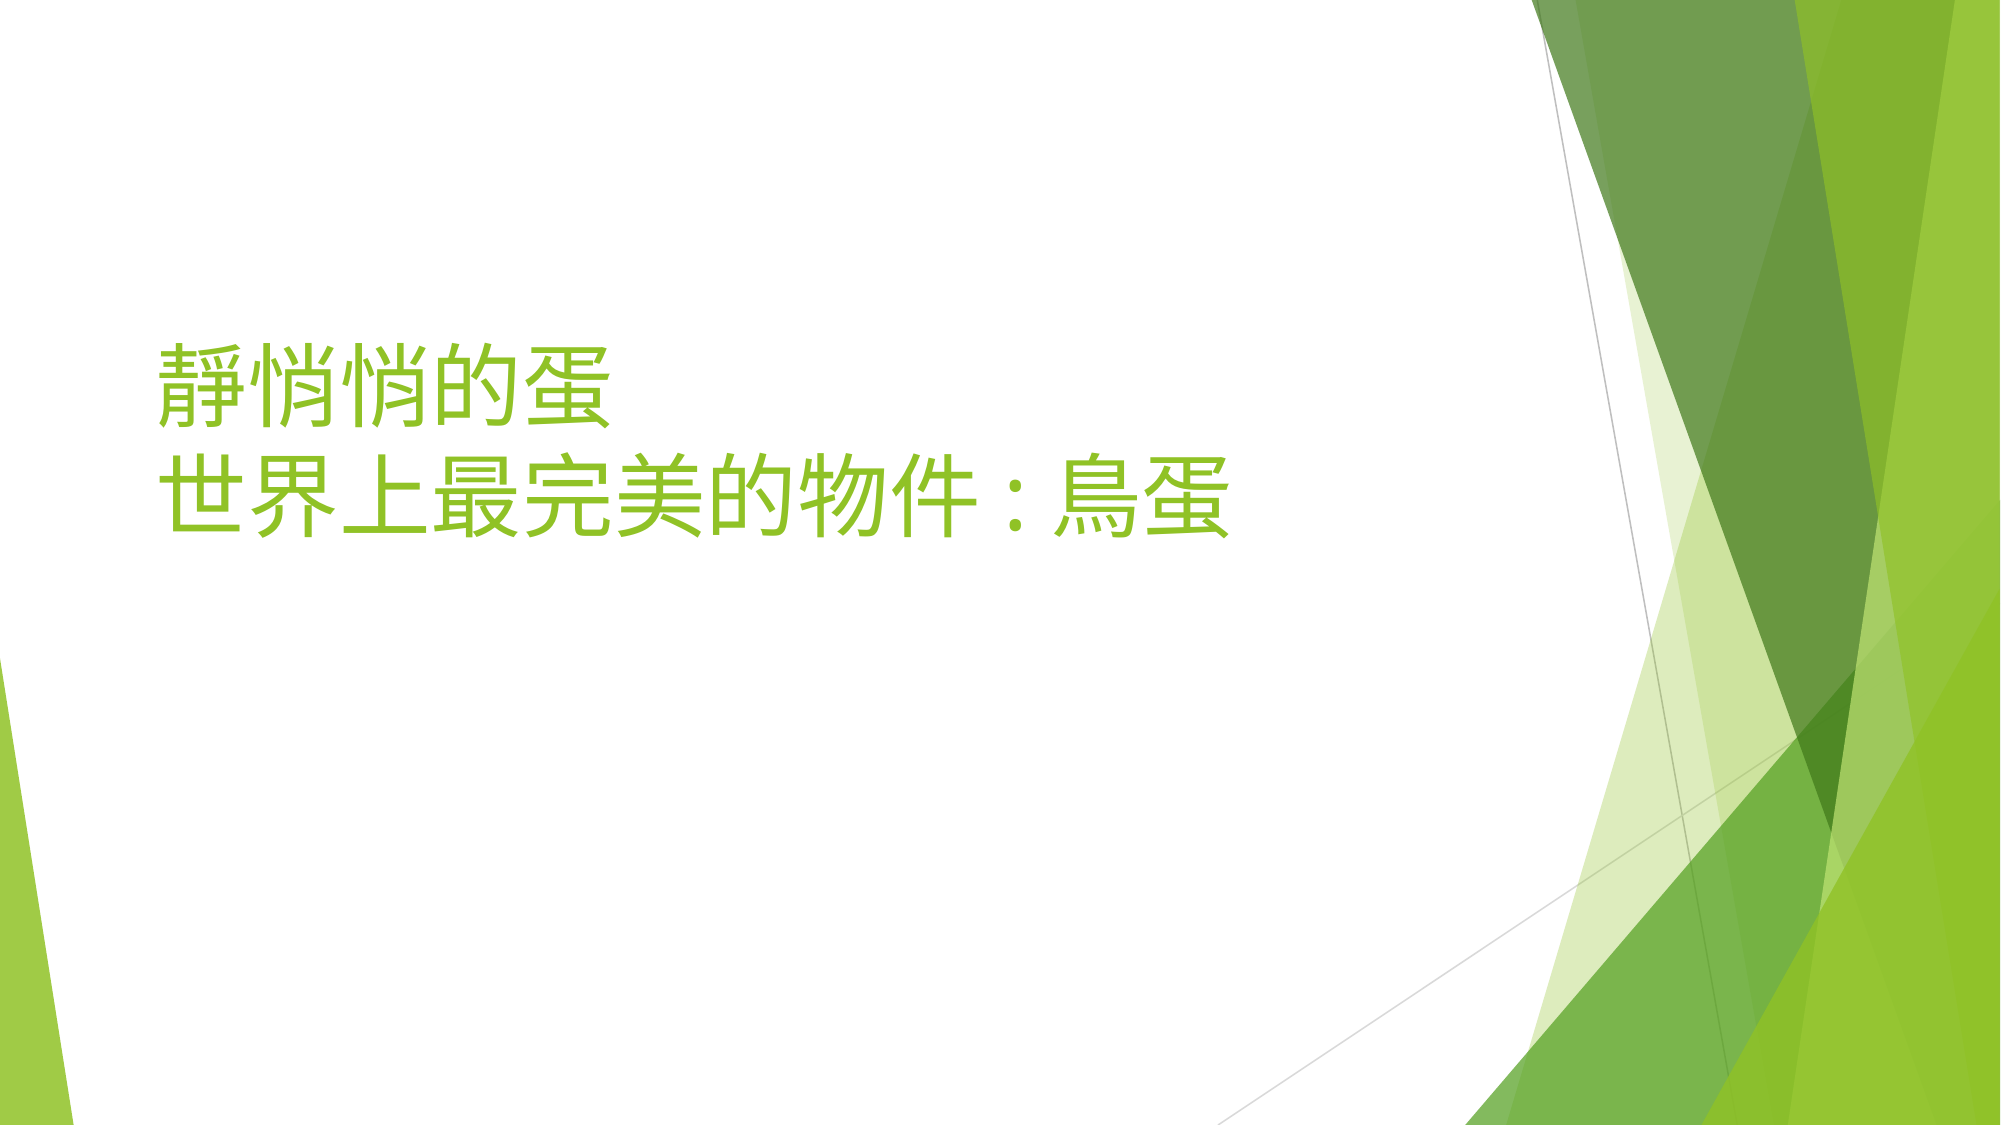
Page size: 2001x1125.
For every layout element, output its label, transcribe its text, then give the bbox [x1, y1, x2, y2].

title 靜悄悄的蛋 世界上最完美的物件:鳥蛋 [140, 321, 1606, 770]
